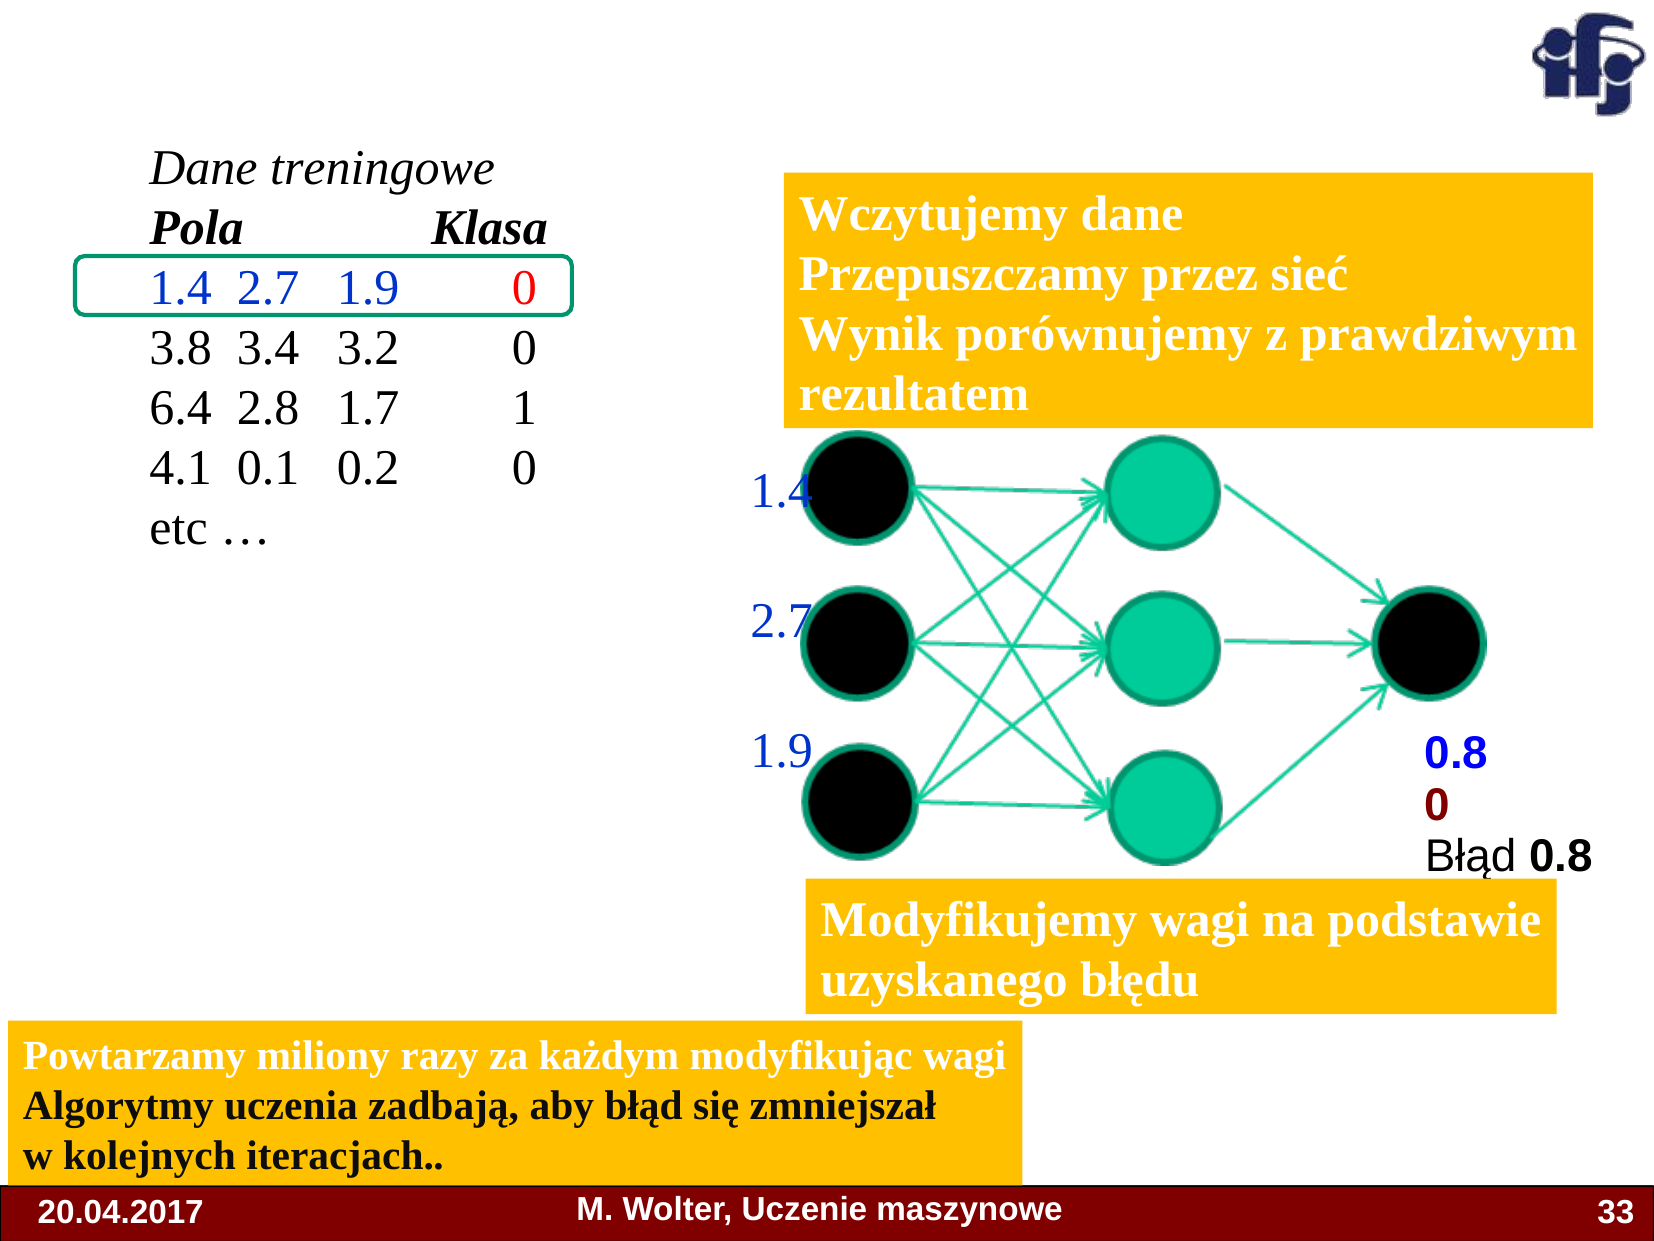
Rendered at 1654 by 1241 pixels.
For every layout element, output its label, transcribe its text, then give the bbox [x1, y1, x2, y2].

picture [1525, 0, 1654, 129]
text_box 0.8 0 Błąd 0.8 [1410, 720, 1636, 940]
text_box Dane treningowe Pola Klasa 1.4 2.7 1.9 0 3.8 3.4 3.2 0 6.4 2.8 1.7 1 4.1 0.1 0.2 0 etc … [134, 318, 563, 563]
text_box Dane treningowe Pola Klasa 1.4 2.7 1.9 0 3.8 3.4 3.2 0 6.4 2.8 1.7 1 4.1 0.1 0.2 0 etc … [134, 127, 563, 253]
text_box 1.4 2.7 1.9 [735, 449, 1478, 786]
text_box Modyfikujemy wagi na podstawie uzyskanego błędu [805, 878, 1557, 1015]
picture [800, 786, 1410, 866]
text_box Wczytujemy dane Przepuszczamy przez sieć Wynik porównujemy z prawdziwym rezultatem [783, 172, 1593, 429]
picture [800, 430, 1487, 720]
text_box Powtarzamy miliony razy za każdym modyfikując wagi Algorytmy uczenia zadbają, aby błąd się zmniejszał w kolejnych iteracjach.. [8, 1020, 1023, 1186]
text_box Dane treningowe Pola Klasa 1.4 2.7 1.9 0 3.8 3.4 3.2 0 6.4 2.8 1.7 1 4.1 0.1 0.2 0 etc … [134, 259, 563, 312]
